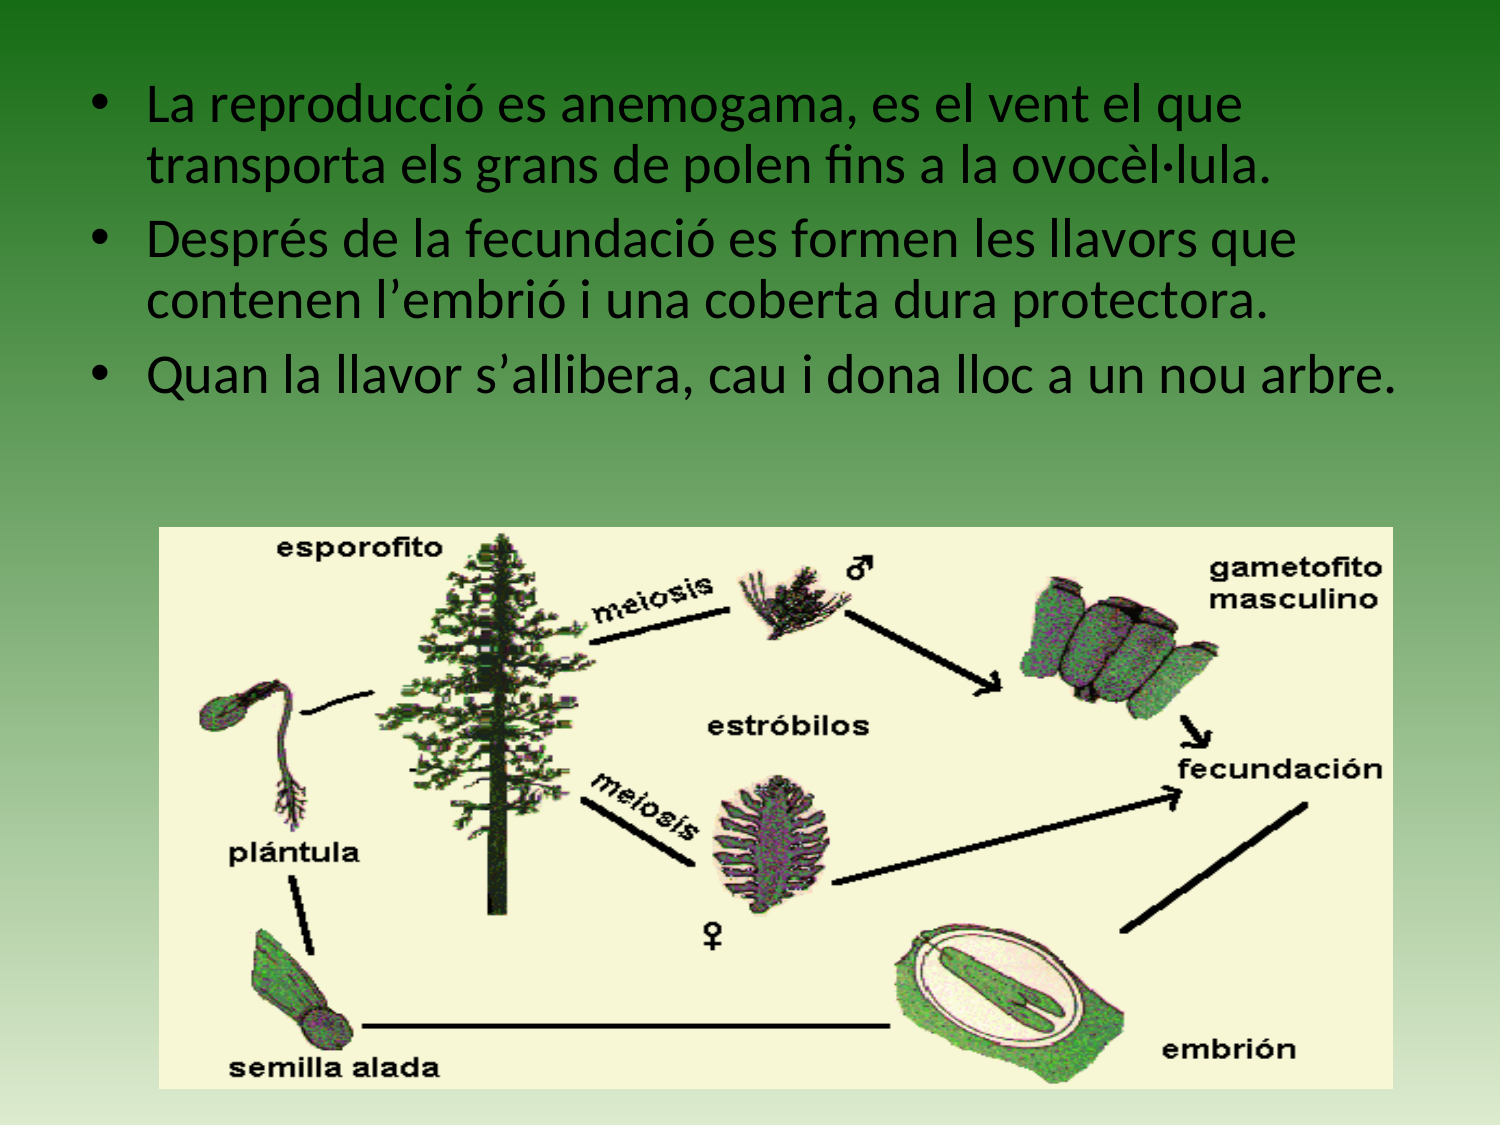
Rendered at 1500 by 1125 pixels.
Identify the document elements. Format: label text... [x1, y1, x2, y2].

picture [159, 527, 1393, 1090]
list La reproducció es anemogama, es el vent el que transporta els grans de polen fins a la ovocèl·lula. Després de la fecundació es formen les llavors que contenen l’embrió i una coberta dura protectora. Quan la llavor s’allibera, cau i dona lloc a un nou arbre. [75, 66, 1426, 492]
